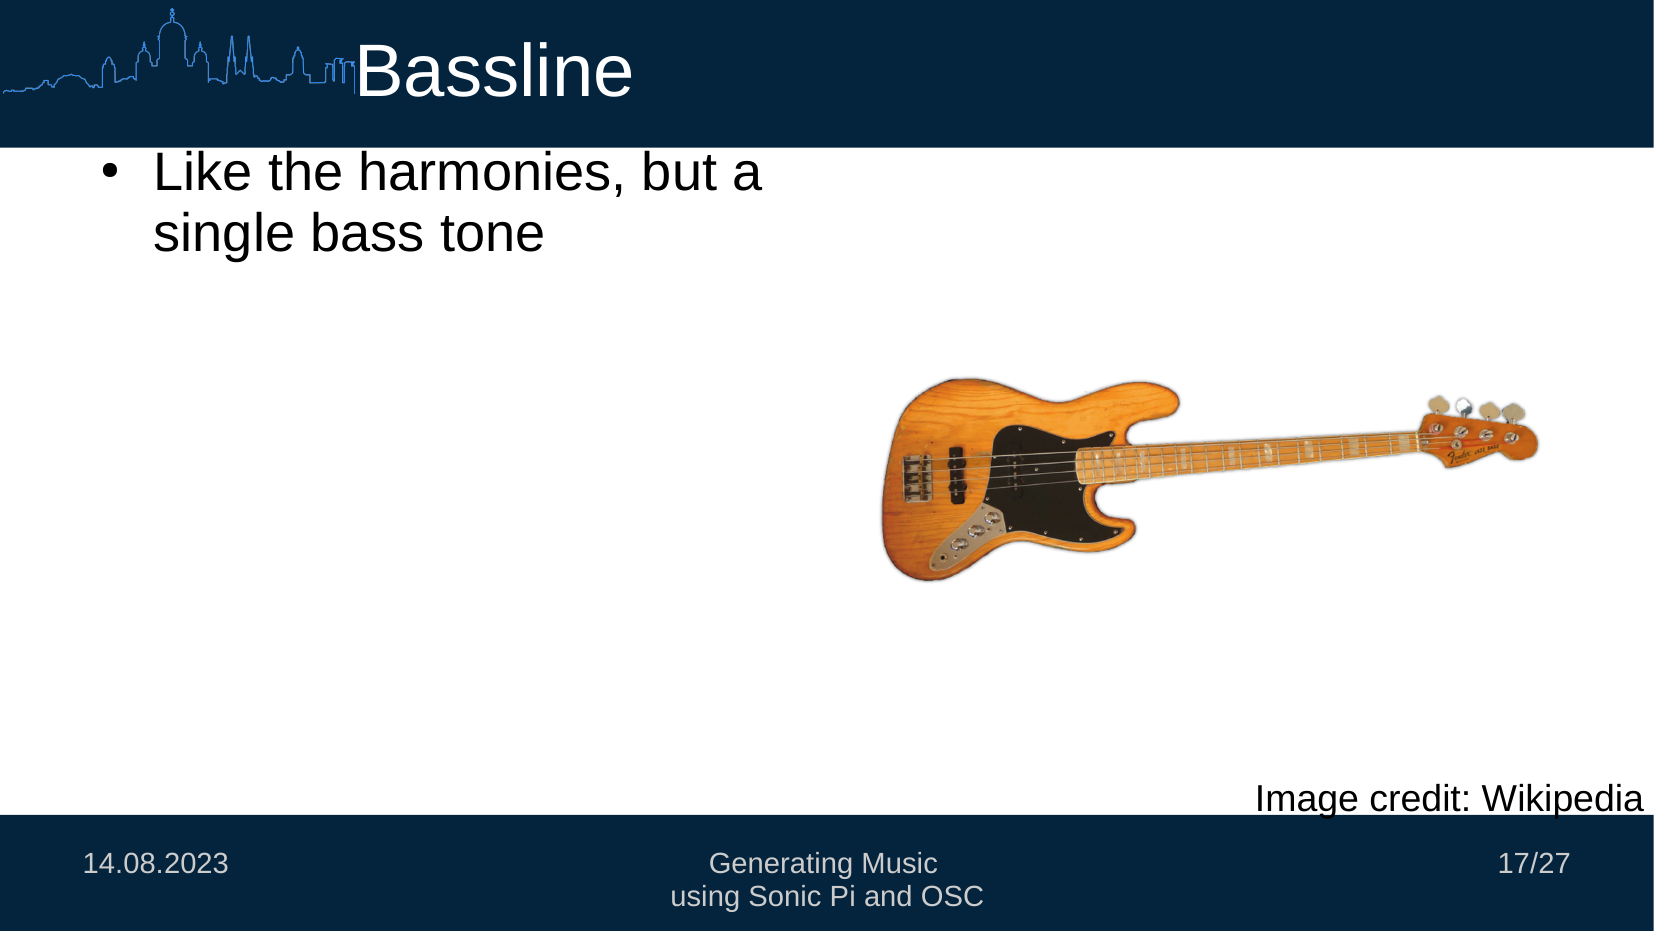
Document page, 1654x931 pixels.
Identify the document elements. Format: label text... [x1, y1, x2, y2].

list Like the harmonies, but a single bass tone [82, 141, 809, 815]
picture [3, 8, 354, 94]
picture [871, 370, 1545, 586]
title Bassline [354, 5, 1654, 136]
text_box Image credit: Wikipedia [1240, 769, 1654, 827]
